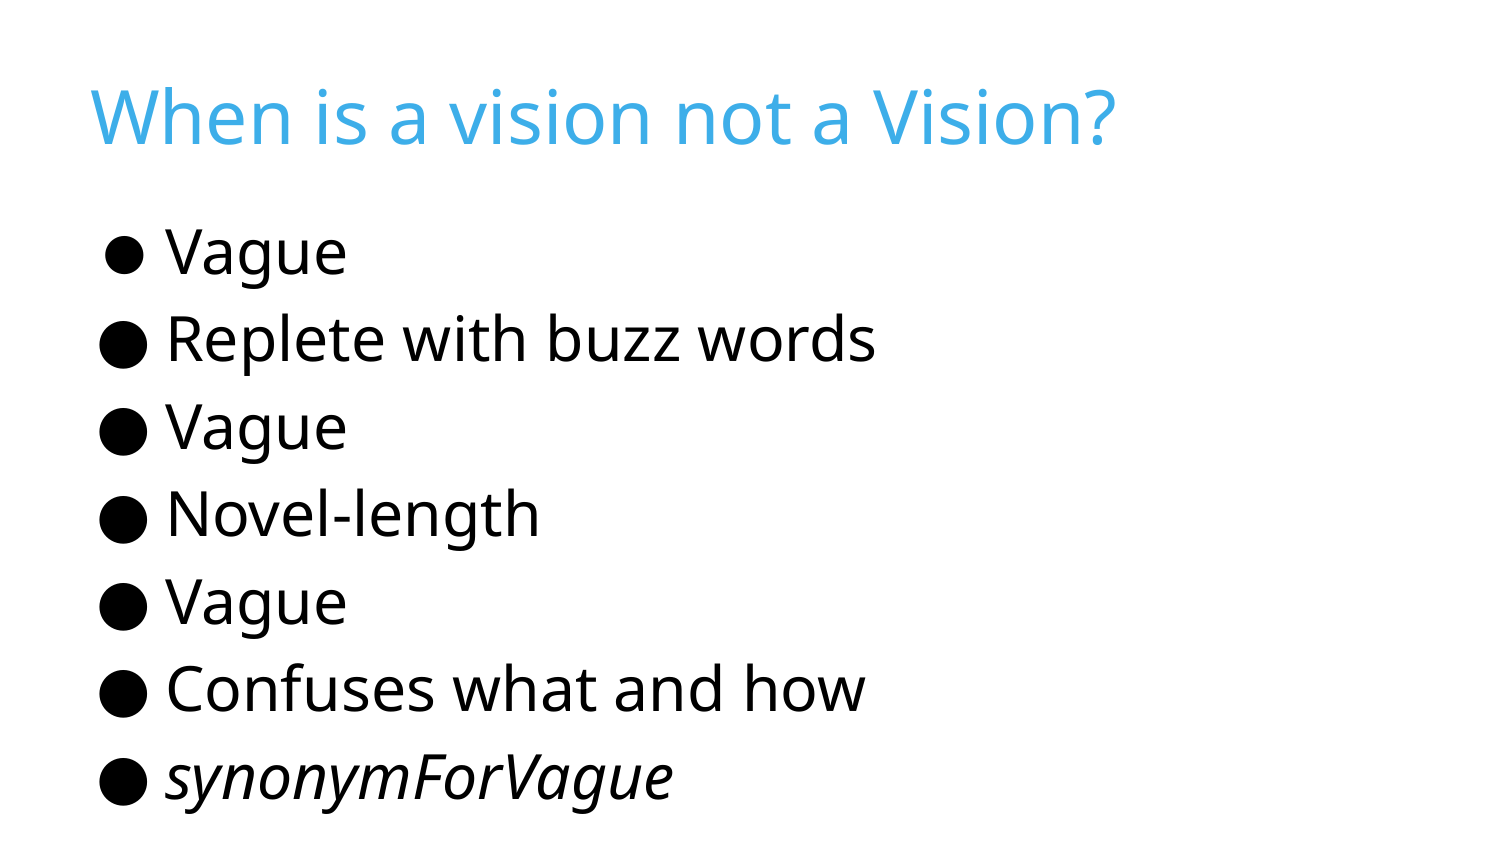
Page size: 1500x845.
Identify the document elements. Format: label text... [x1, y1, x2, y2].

title When is a vision not a Vision? [75, 33, 1425, 175]
list Vague Replete with buzz words Vague Novel-length Vague Confuses what and how synonymForVague [75, 197, 1425, 809]
